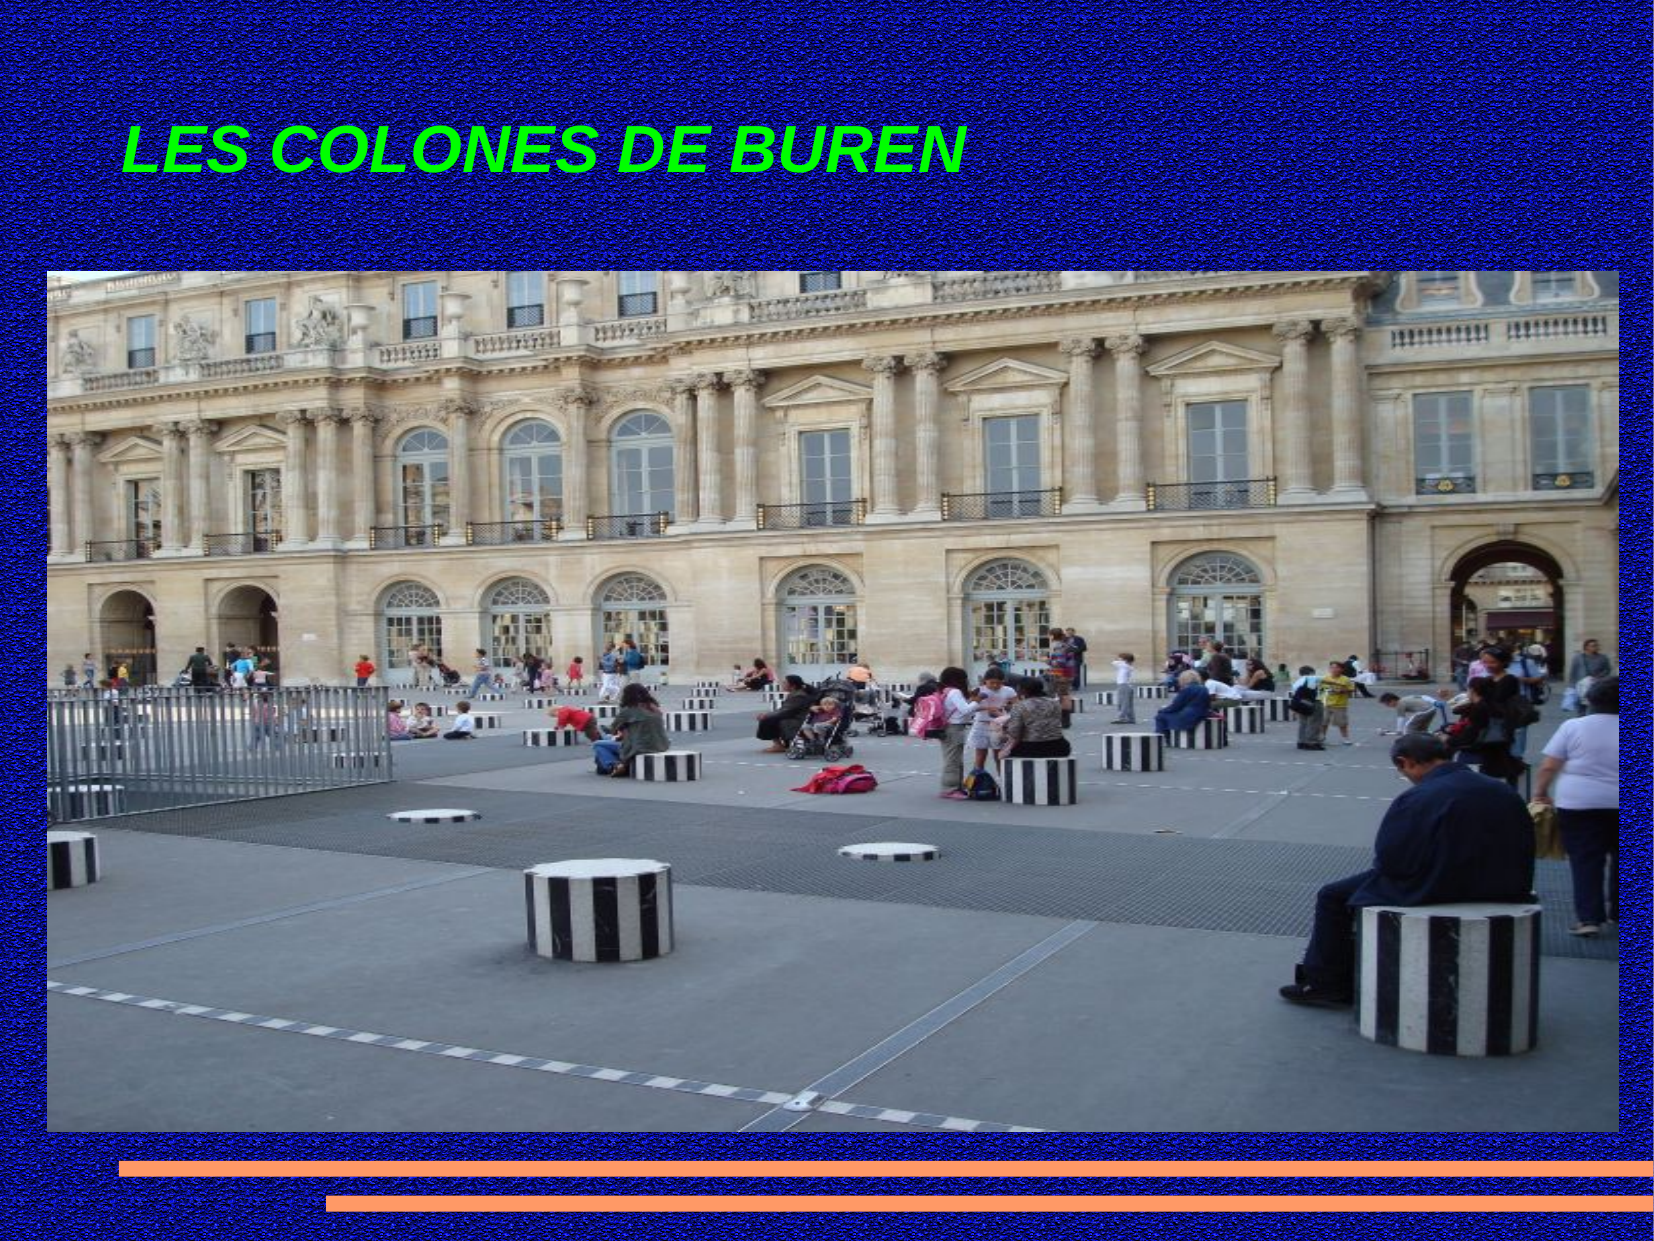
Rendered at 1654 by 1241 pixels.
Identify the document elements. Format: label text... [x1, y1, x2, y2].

picture [0, 0, 1654, 1241]
title LES COLONES DE BUREN [121, 46, 1534, 254]
